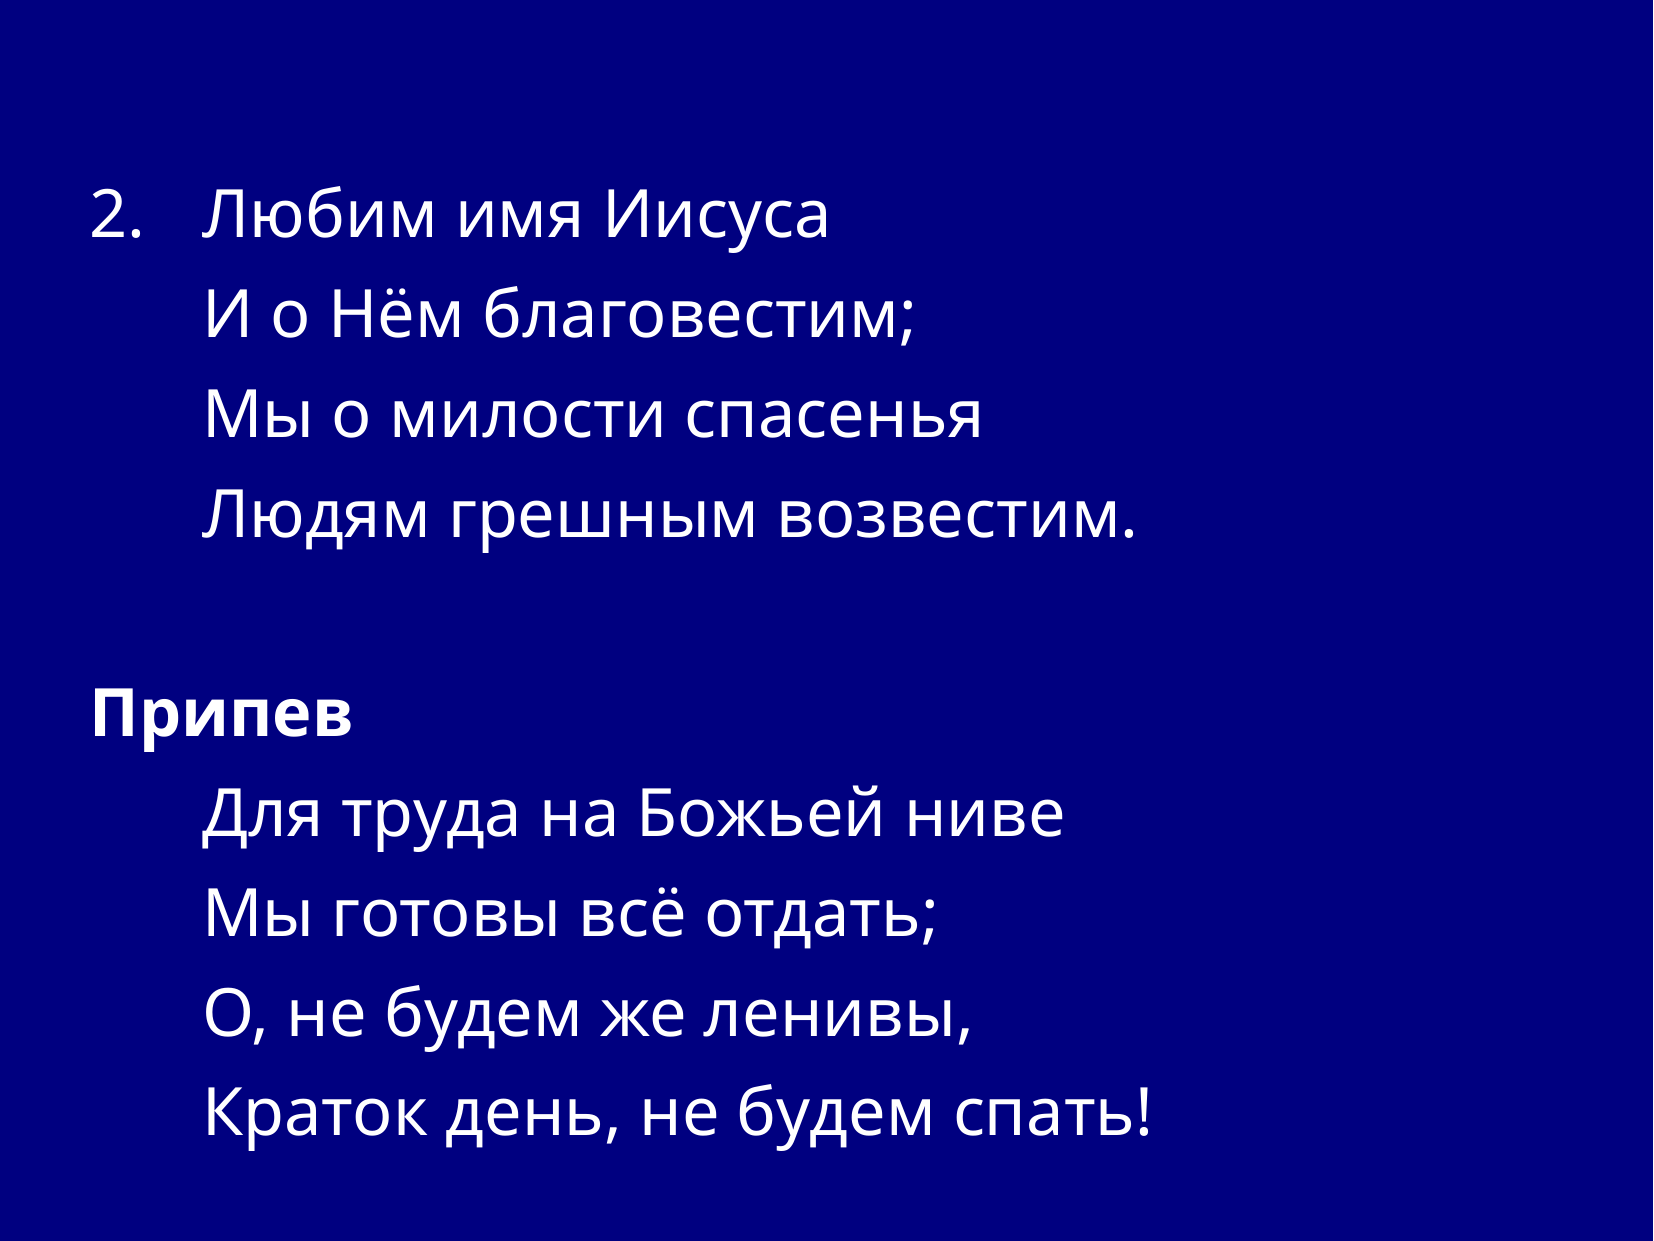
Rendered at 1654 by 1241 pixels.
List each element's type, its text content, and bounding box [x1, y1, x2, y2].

text_box 2. Любим имя Иисуса И о Нём благовестим; Мы о милости спасенья Людям грешным возвестим. Припев Для труда на Божьей ниве Мы готовы всё отдать; О, не будем же ленивы, Краток день, не будем спать! [75, 150, 1576, 1163]
